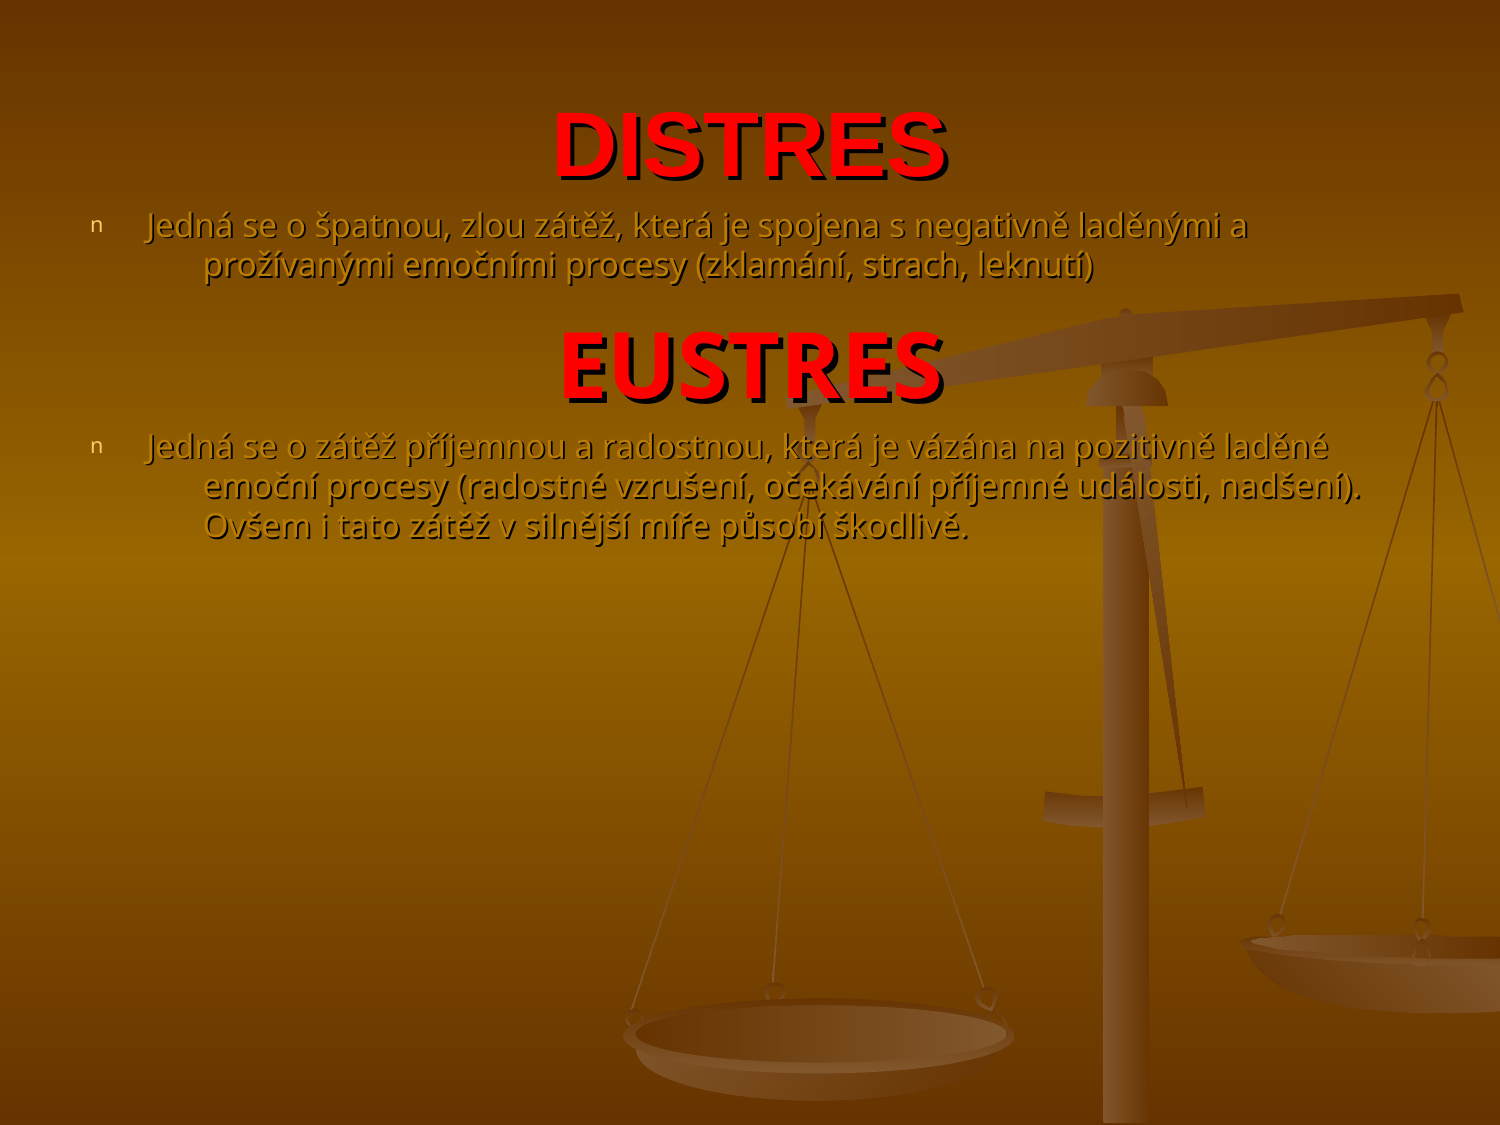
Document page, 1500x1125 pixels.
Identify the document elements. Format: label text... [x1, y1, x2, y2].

title DISTRES [75, 45, 1426, 196]
list Jedná se o špatnou, zlou zátěž, která je spojena s negativně laděnými a prožívanými emočními procesy (zklamání, strach, leknutí) EUSTRES Jedná se o zátěž příjemnou a radostnou, která je vázána na pozitivně laděné emoční procesy (radostné vzrušení, očekávání příjemné události, nadšení). Ovšem i tato zátěž v silnější míře působí škodlivě. [75, 196, 1426, 1006]
